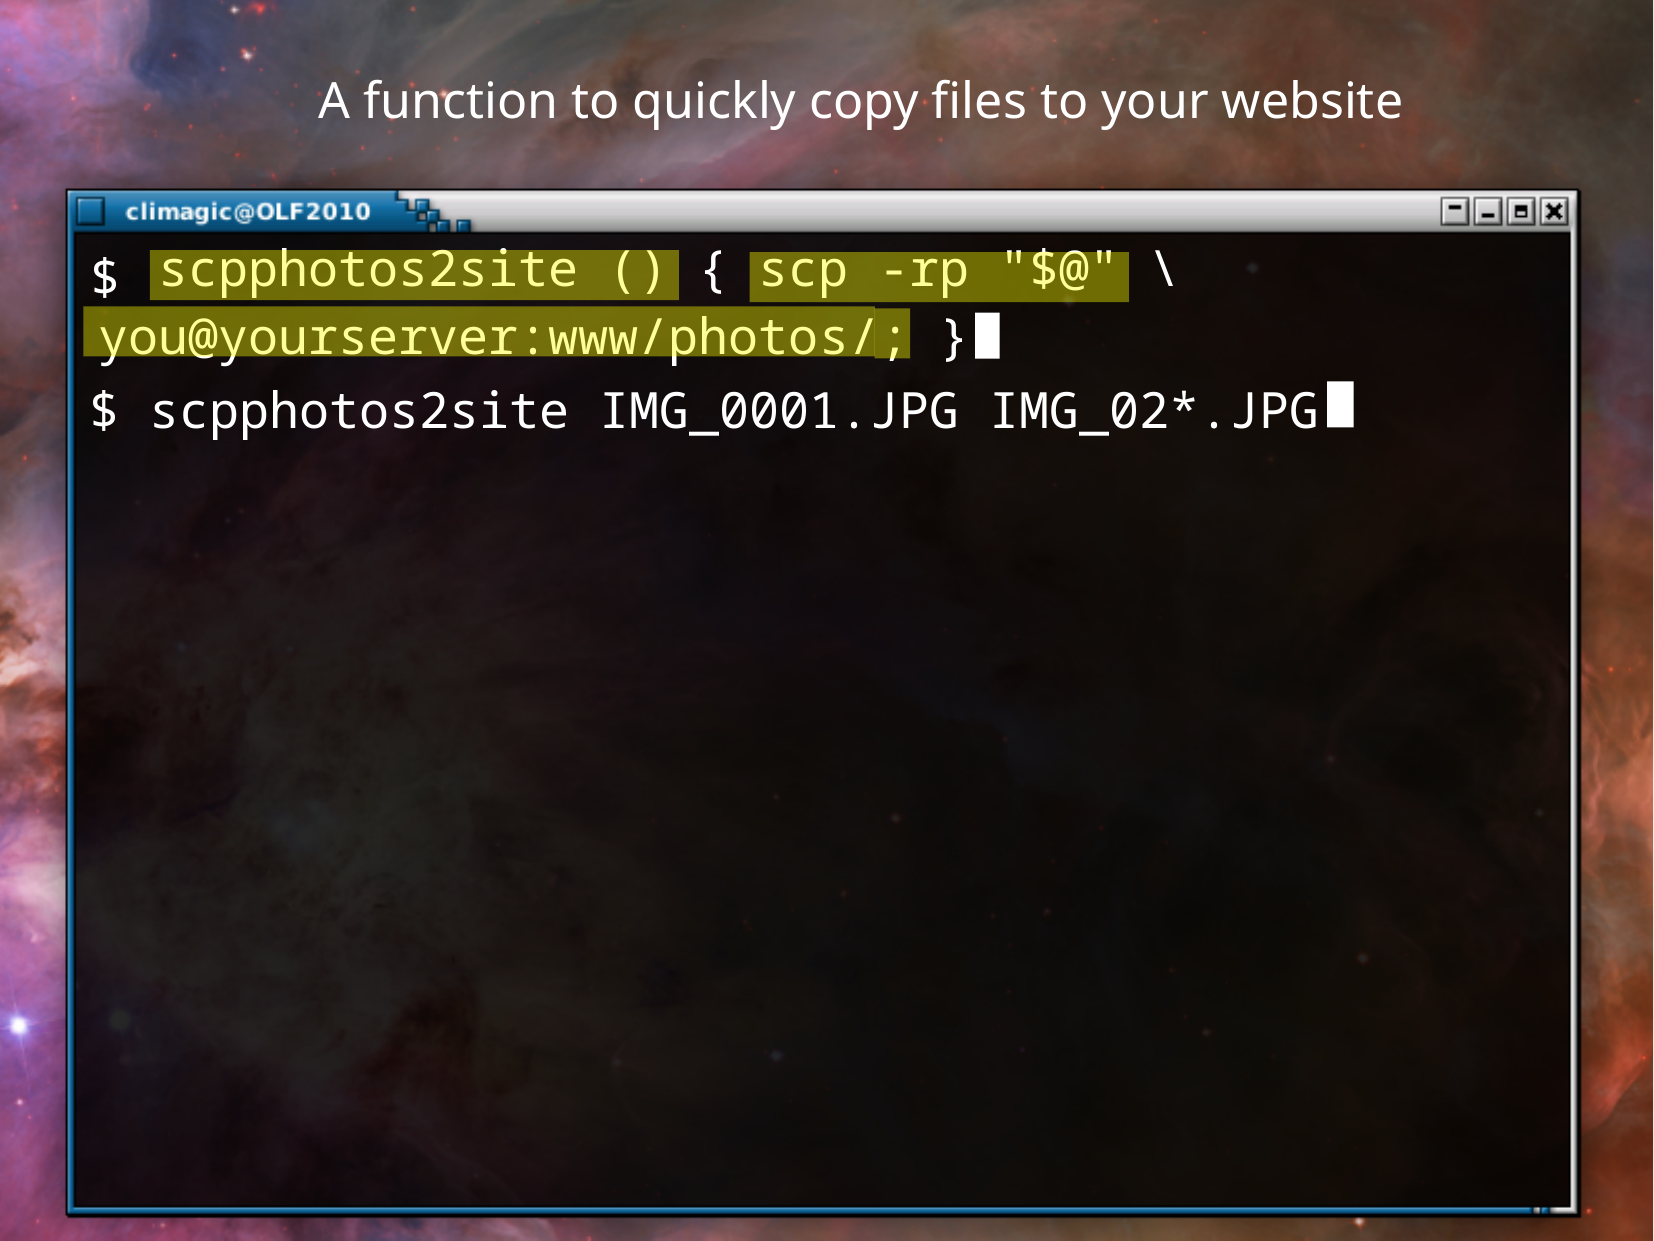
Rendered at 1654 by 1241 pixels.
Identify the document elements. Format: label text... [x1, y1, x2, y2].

text_box [975, 312, 1000, 359]
text_box $ [76, 234, 136, 308]
text_box [83, 306, 911, 359]
text_box [749, 252, 1129, 303]
text_box A function to quickly copy files to your website [303, 58, 1351, 138]
text_box [149, 250, 679, 301]
subtitle scpphotos2site () { scp -rp "$@" \ you@yourserver:www/photos/; } [98, 202, 1641, 401]
picture [0, 0, 1654, 1241]
text_box $ scpphotos2site IMG_0001.JPG IMG_02*.JPG [74, 367, 1350, 441]
text_box [1327, 381, 1354, 428]
